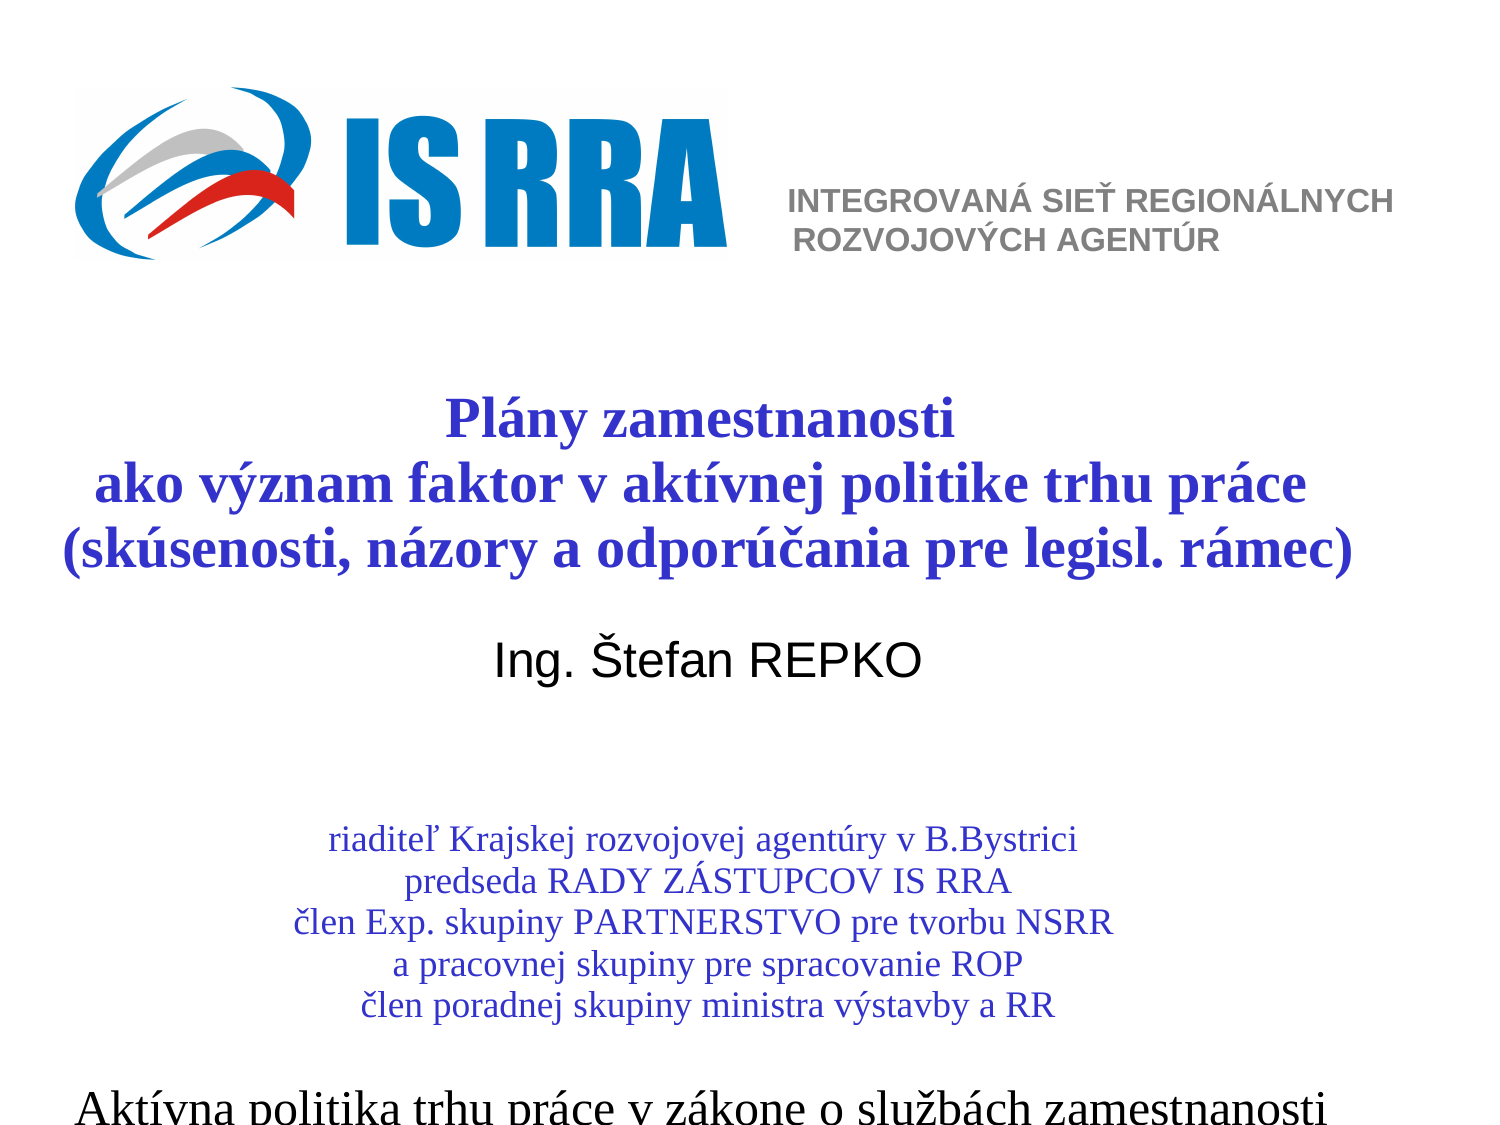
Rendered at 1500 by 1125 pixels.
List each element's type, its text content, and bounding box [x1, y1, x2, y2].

text_box INTEGROVANÁ SIEŤ REGIONÁLNYCH ROZVOJOVÝCH AGENTÚR Plány zamestnanosti ako význam faktor v aktívnej politike trhu práce (skúsenosti, názory a odporúčania pre legisl. rámec) Ing. Štefan REPKO riaditeľ Krajskej rozvojovej agentúry v B.Bystrici predseda RADY ZÁSTUPCOV IS RRA člen Exp. skupiny PARTNERSTVO pre tvorbu NSRR a pracovnej skupiny pre spracovanie ROP člen poradnej skupiny ministra výstavby a RR Aktívna politika trhu práce v zákone o službách zamestnanosti Bratsilava, 15.júna 2007 [0, 54, 1417, 1125]
